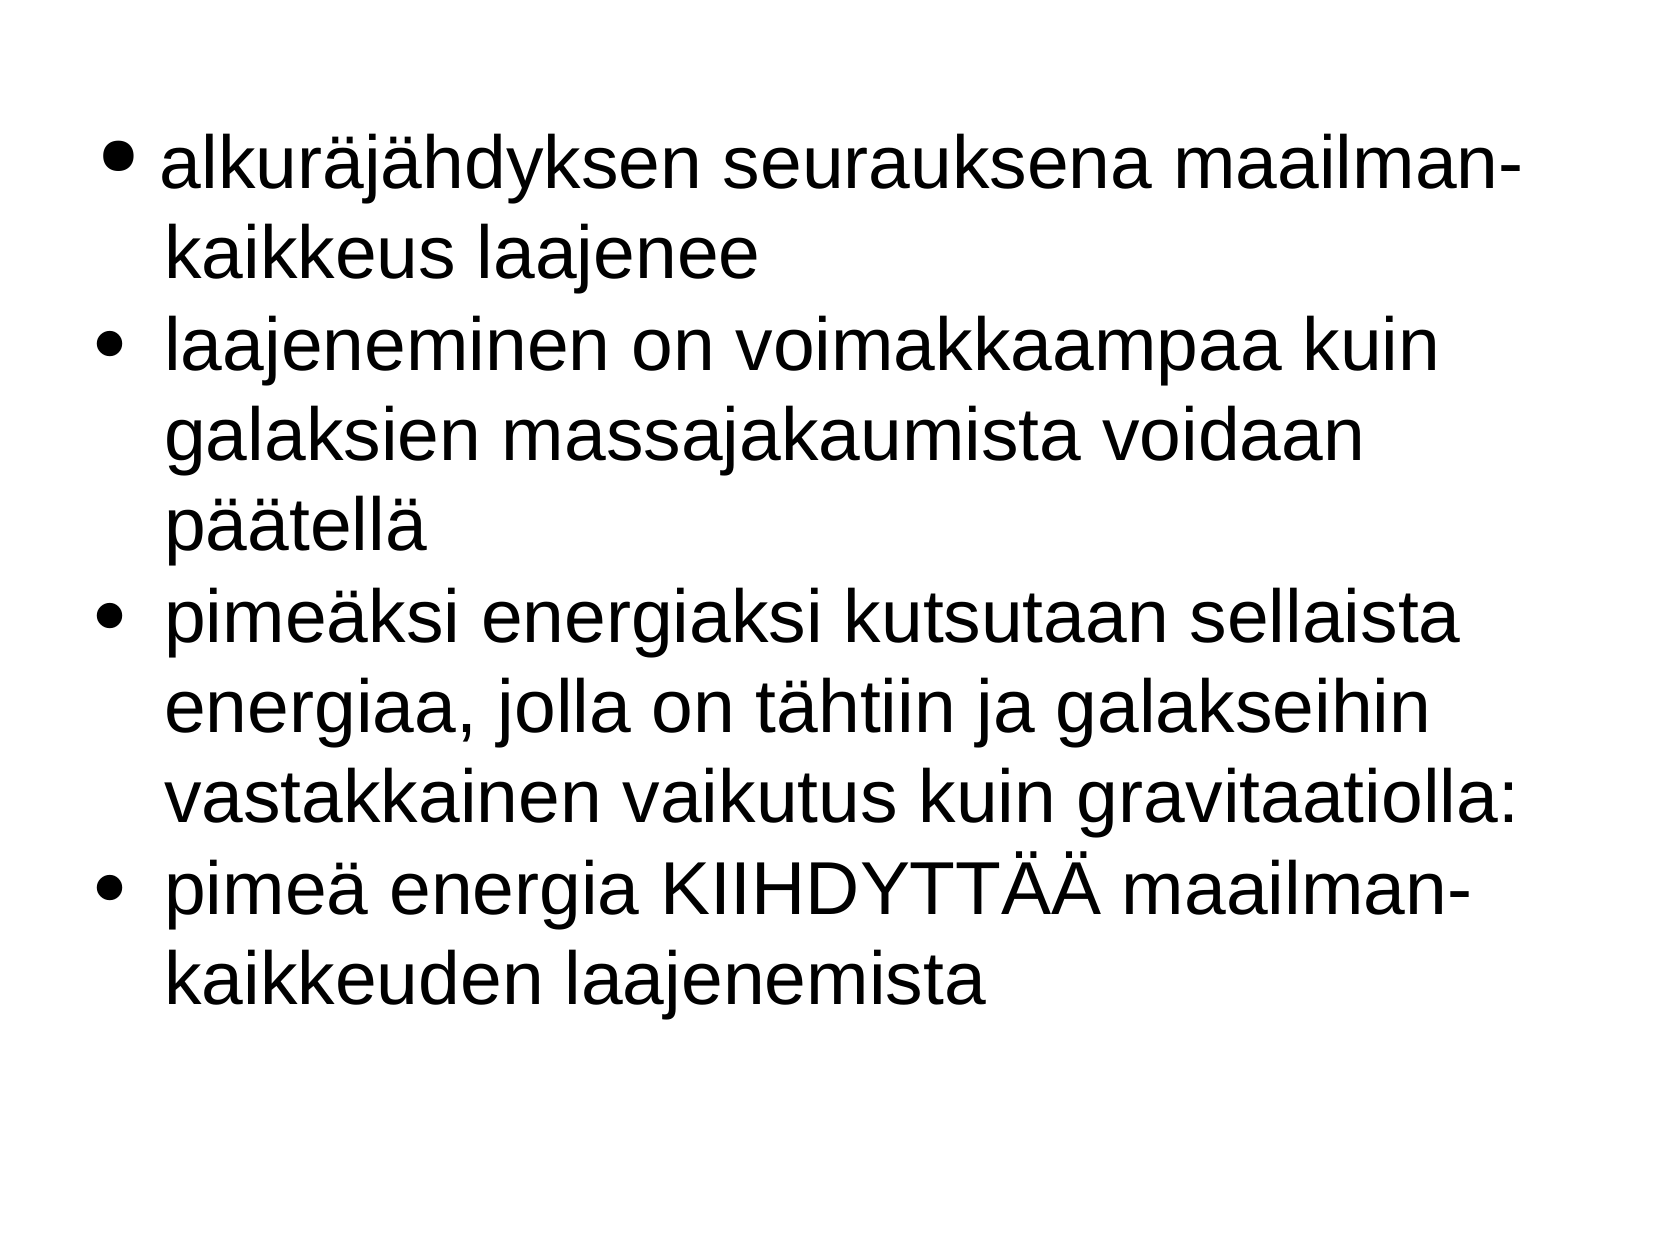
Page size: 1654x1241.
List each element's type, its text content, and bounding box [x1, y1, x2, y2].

text_box alkuräjähdyksen seurauksena maailman- kaikkeus laajenee  laajeneminen on voimakkaampaa kuin galaksien massajakaumista voidaan päätellä  pimeäksi energiaksi kutsutaan sellaista energiaa, jolla on tähtiin ja galakseihin vastakkainen vaikutus kuin gravitaatiolla:  pimeä energia KIIHDYTTÄÄ maailman- kaikkeuden laajenemista [82, 106, 1607, 1028]
